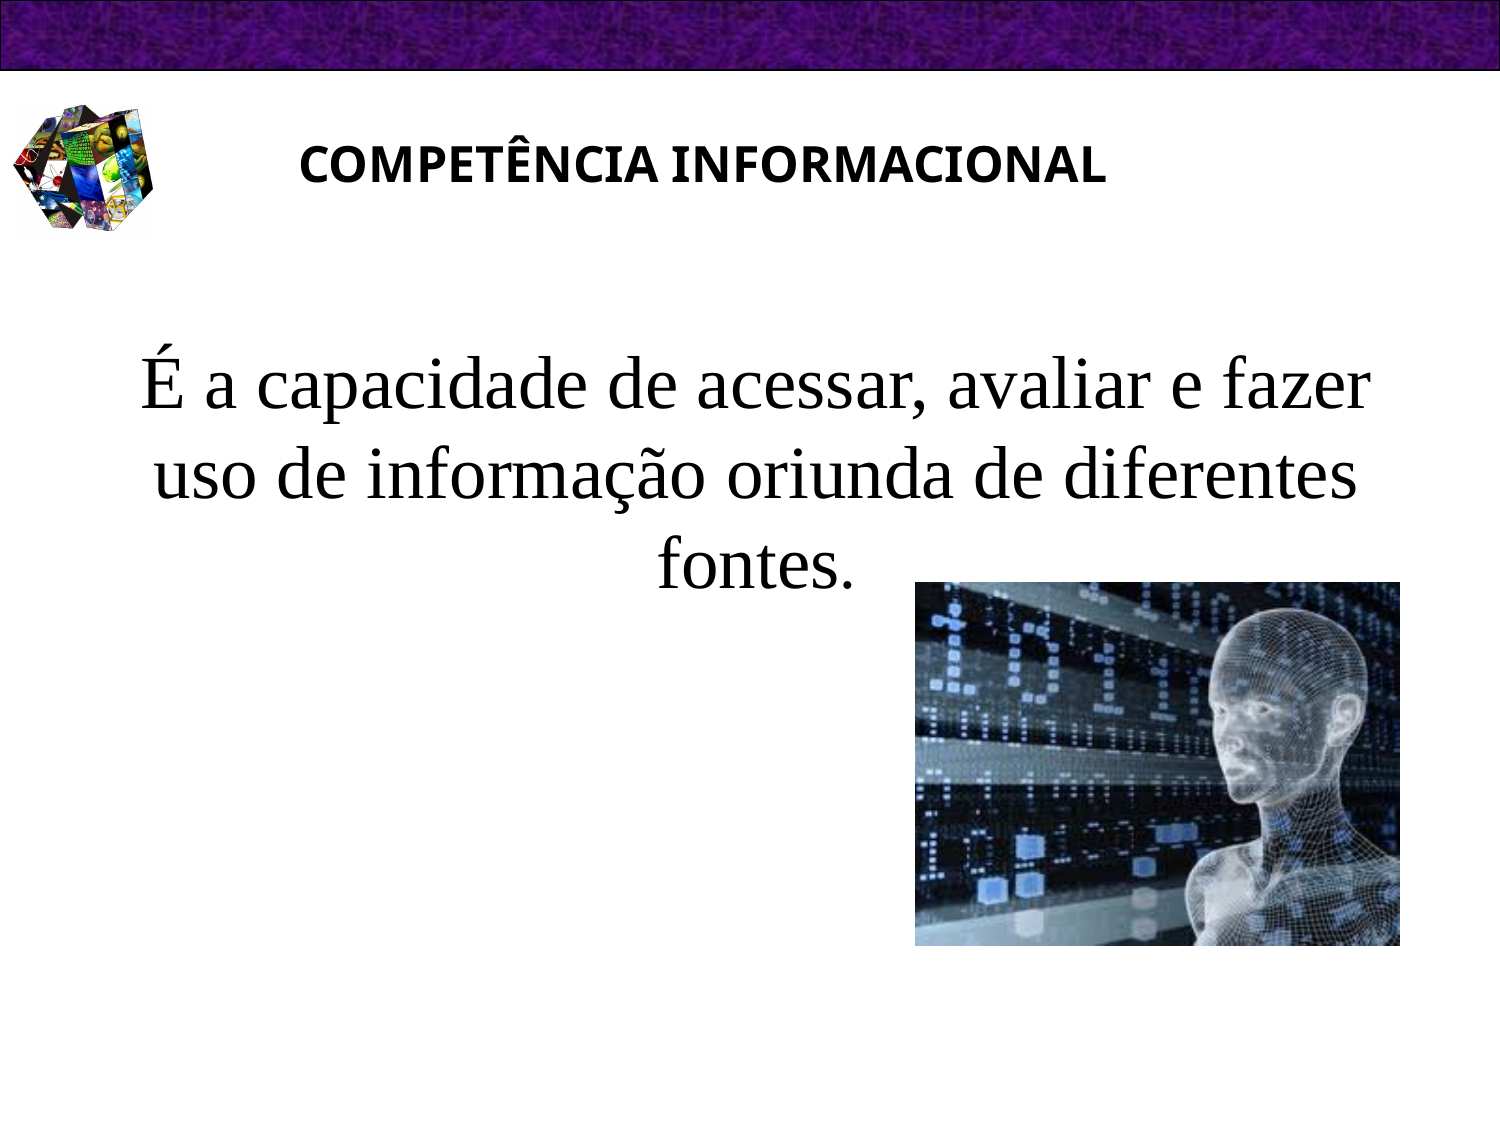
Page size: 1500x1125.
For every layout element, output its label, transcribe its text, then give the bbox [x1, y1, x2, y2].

picture [1, 1, 1499, 69]
text_box COMPETÊNCIA INFORMACIONAL [283, 125, 1123, 201]
text_box É a capacidade de acessar, avaliar e fazer uso de informação oriunda de diferentes fontes. [100, 326, 1413, 526]
picture [915, 582, 1400, 946]
